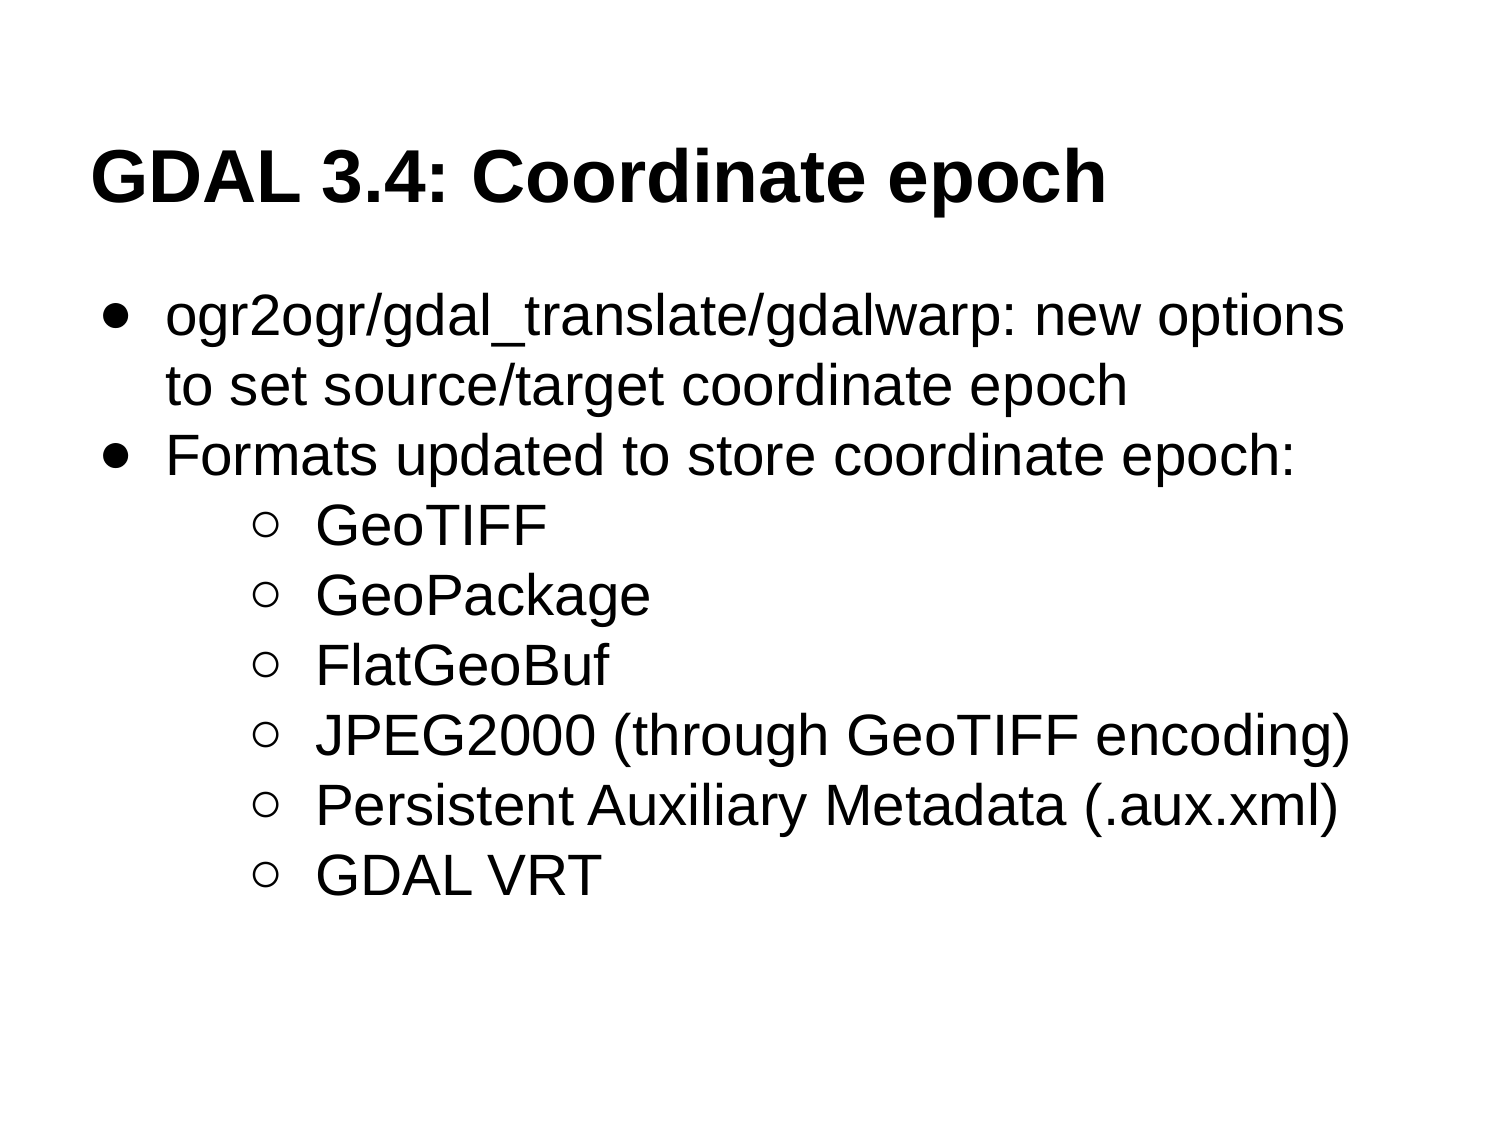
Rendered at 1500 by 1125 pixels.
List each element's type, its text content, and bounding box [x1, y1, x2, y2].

list ogr2ogr/gdal_translate/gdalwarp: new options to set source/target coordinate epoch Formats updated to store coordinate epoch: GeoTIFF GeoPackage FlatGeoBuf JPEG2000 (through GeoTIFF encoding) Persistent Auxiliary Metadata (.aux.xml) GDAL VRT [75, 262, 1425, 1078]
title GDAL 3.4: Coordinate epoch [75, 45, 1425, 233]
